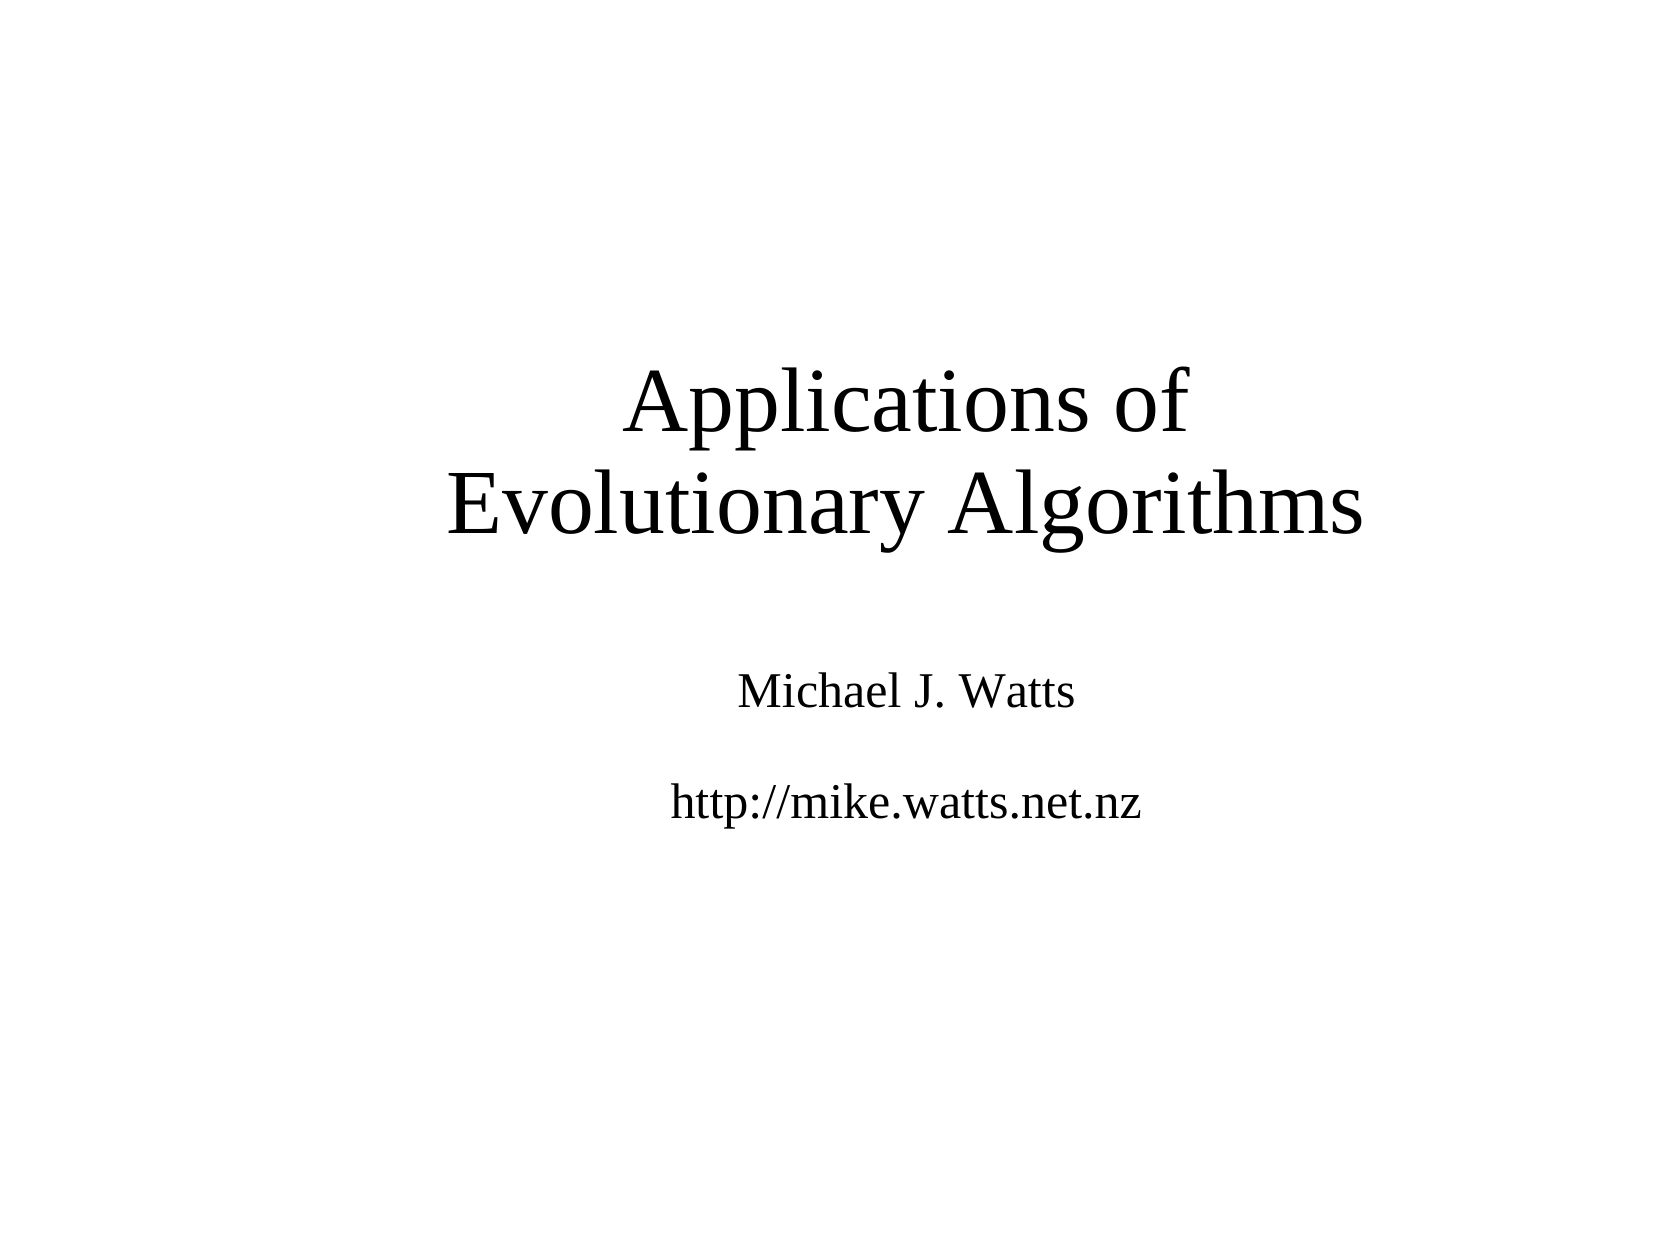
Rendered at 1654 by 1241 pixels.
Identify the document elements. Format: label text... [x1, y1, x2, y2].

text_box Applications of Evolutionary Algorithms Michael J. Watts http://mike.watts.net.nz [380, 349, 1433, 962]
